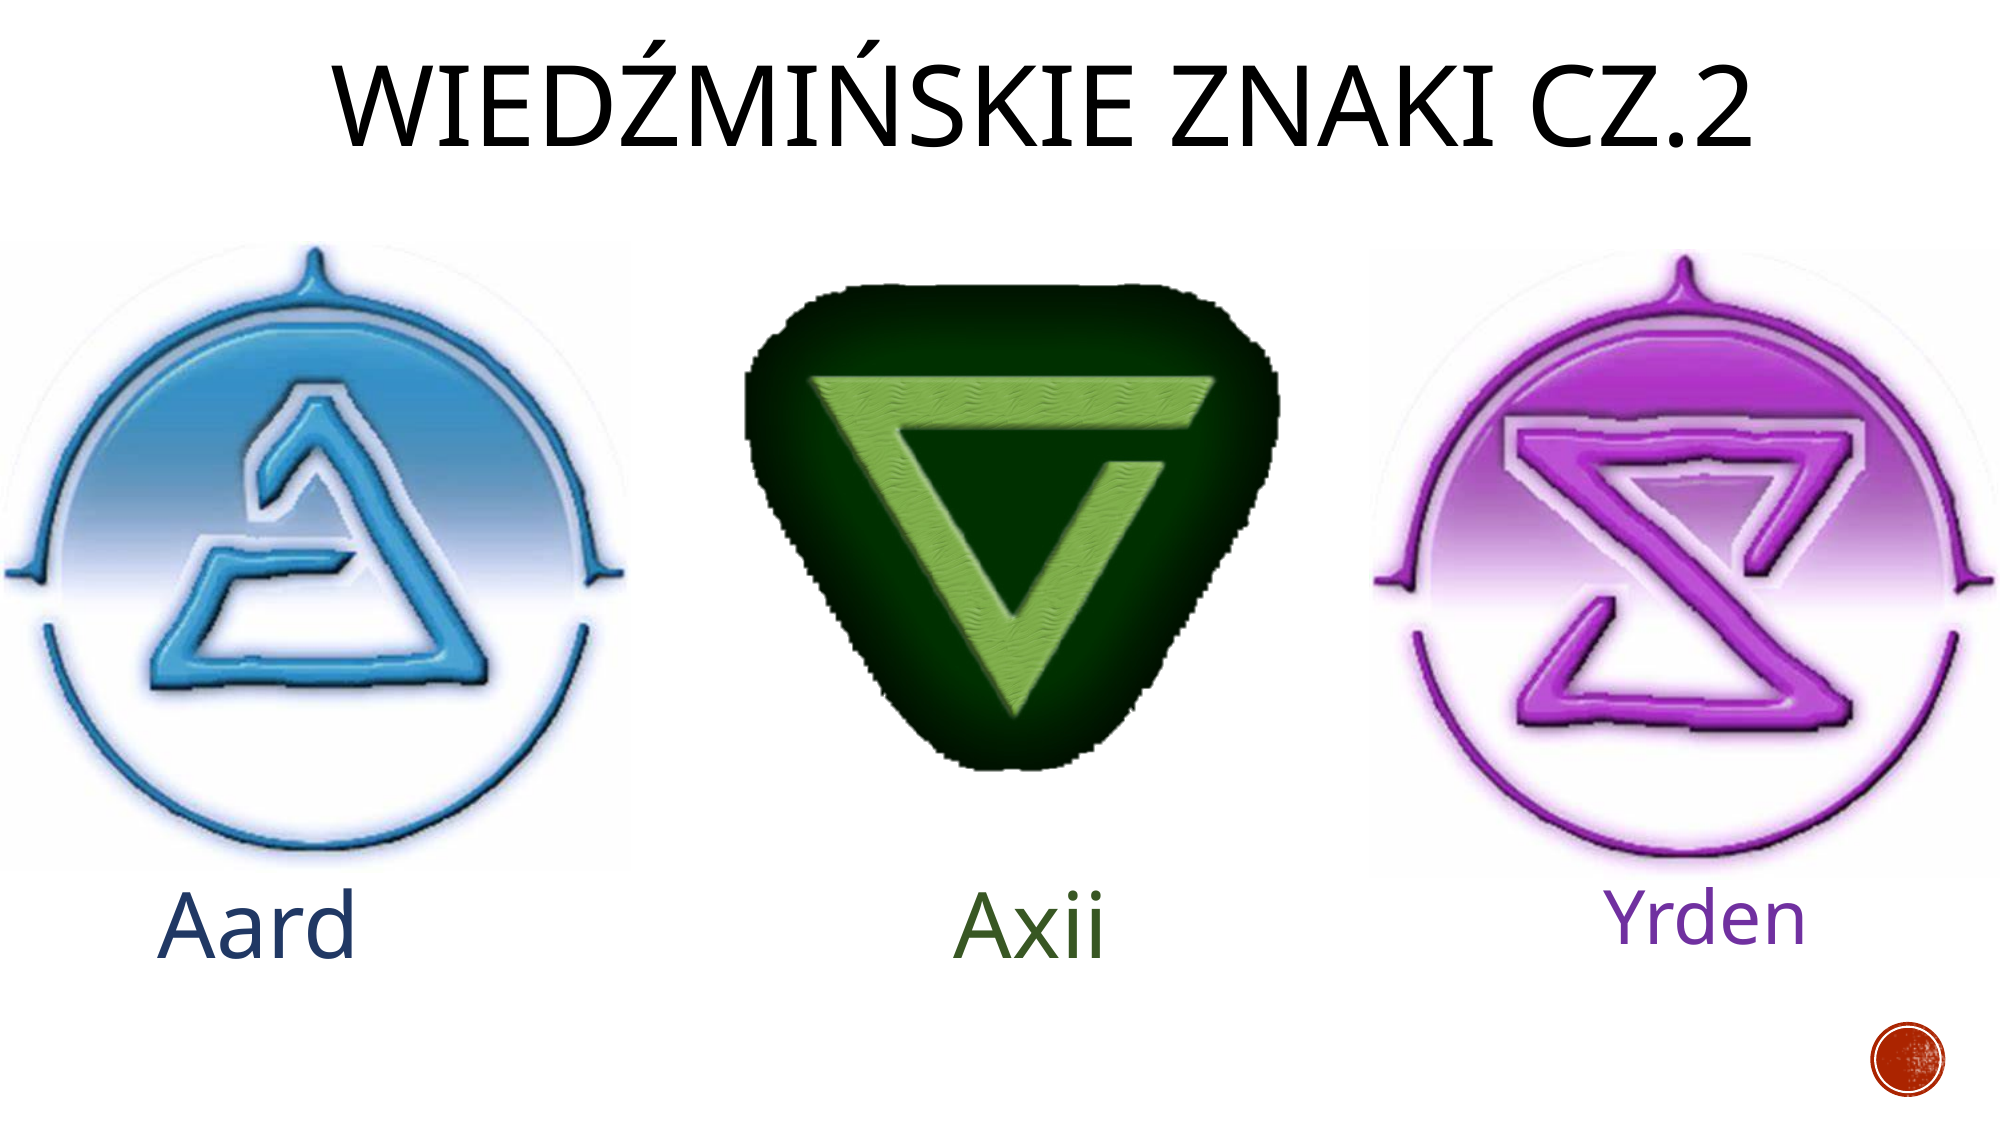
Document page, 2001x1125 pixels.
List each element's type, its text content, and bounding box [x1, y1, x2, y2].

list Aard Axii [0, 872, 1412, 991]
picture [0, 221, 2000, 880]
title Wiedźmińskie znaki cz.2 [218, 0, 1869, 242]
list Yrden [1412, 880, 2000, 991]
